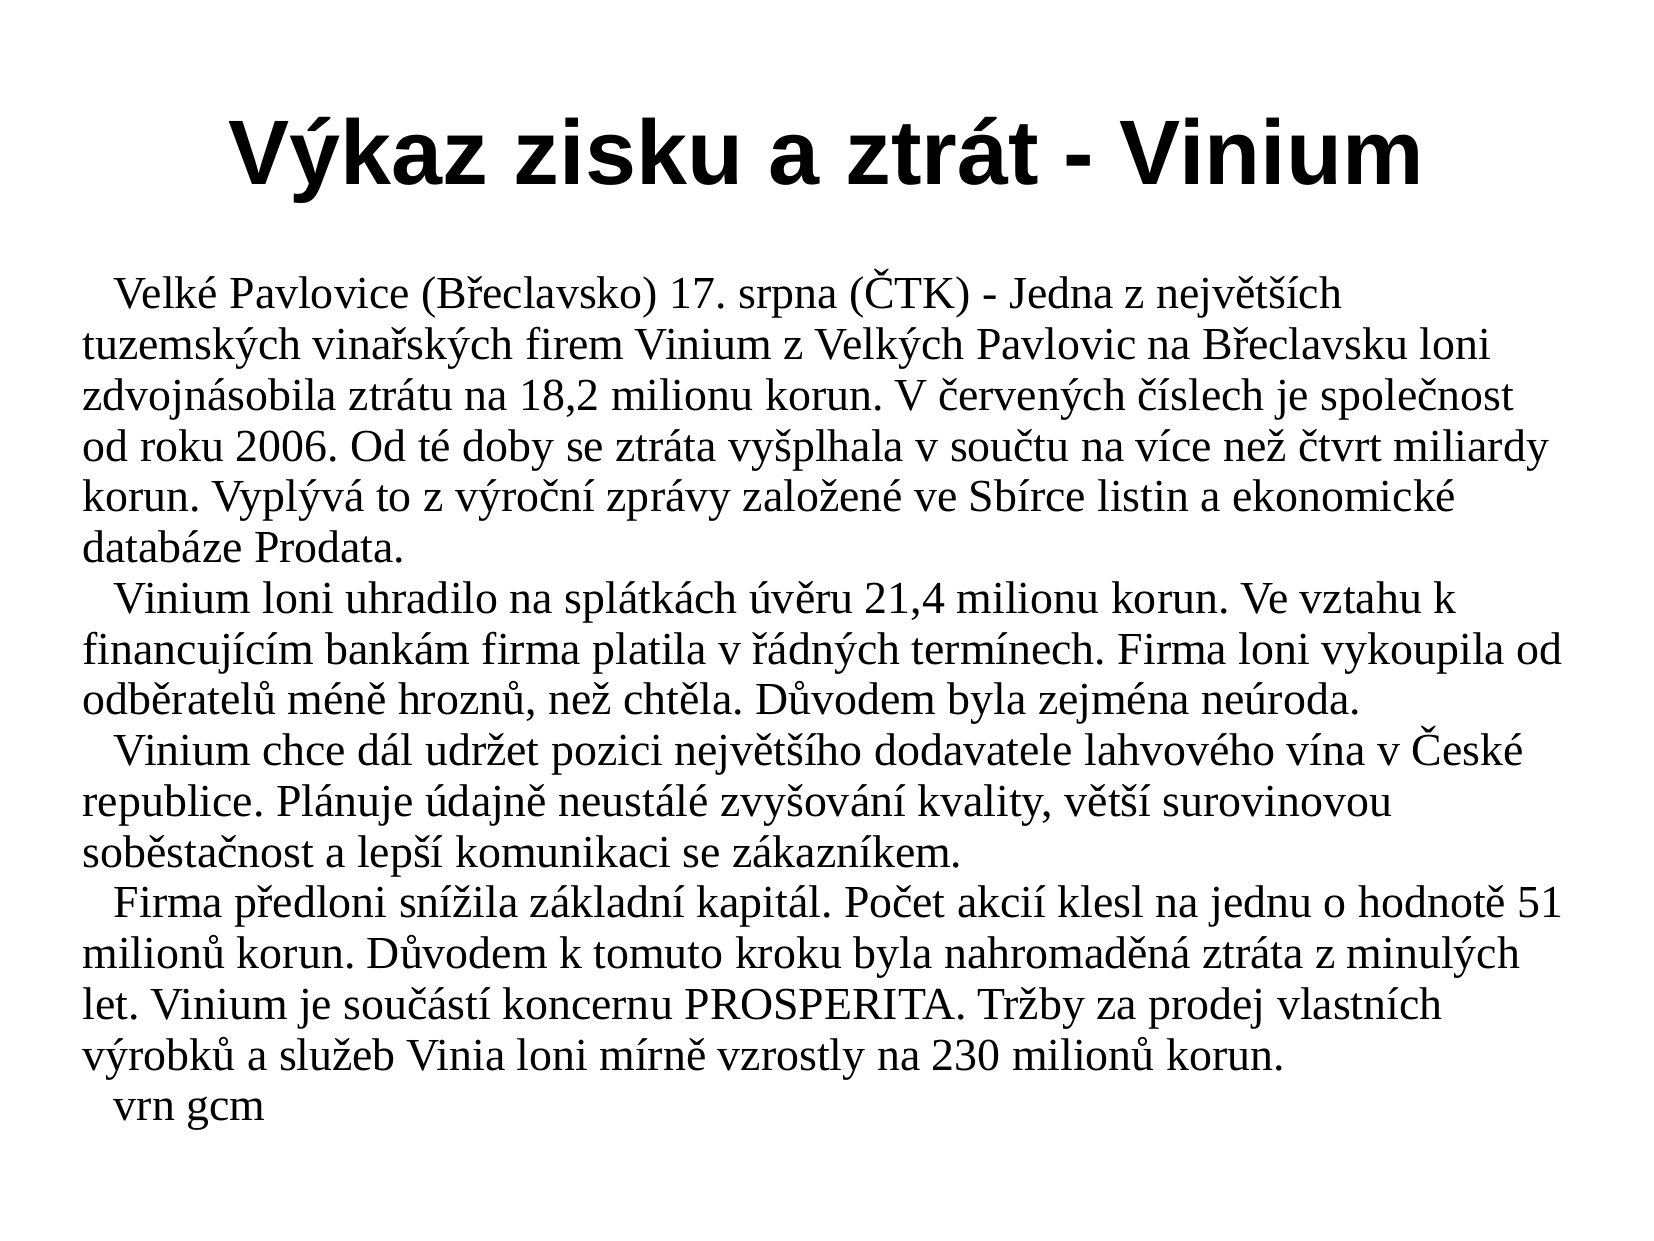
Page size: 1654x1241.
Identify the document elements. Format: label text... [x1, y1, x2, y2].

subtitle Velké Pavlovice (Břeclavsko) 17. srpna (ČTK) - Jedna z největších tuzemských vinařských firem Vinium z Velkých Pavlovic na Břeclavsku loni zdvojnásobila ztrátu na 18,2 milionu korun. V červených číslech je společnost od roku 2006. Od té doby se ztráta vyšplhala v součtu na více než čtvrt miliardy korun. Vyplývá to z výroční zprávy založené ve Sbírce listin a ekonomické databáze Prodata. Vinium loni uhradilo na splátkách úvěru 21,4 milionu korun. Ve vztahu k financujícím bankám firma platila v řádných termínech. Firma loni vykoupila od odběratelů méně hroznů, než chtěla. Důvodem byla zejména neúroda. Vinium chce dál udržet pozici největšího dodavatele lahvového vína v České republice. Plánuje údajně neustálé zvyšování kvality, větší surovinovou soběstačnost a lepší komunikaci se zákazníkem. Firma předloni snížila základní kapitál. Počet akcií klesl na jednu o hodnotě 51 milionů korun. Důvodem k tomuto kroku byla nahromaděná ztráta z minulých let. Vinium je součástí koncernu PROSPERITA. Tržby za prodej vlastních výrobků a služeb Vinia loni mírně vzrostly na 230 milionů korun. vrn gcm [82, 265, 1571, 1134]
title Výkaz zisku a ztrát - Vinium [82, 49, 1571, 257]
